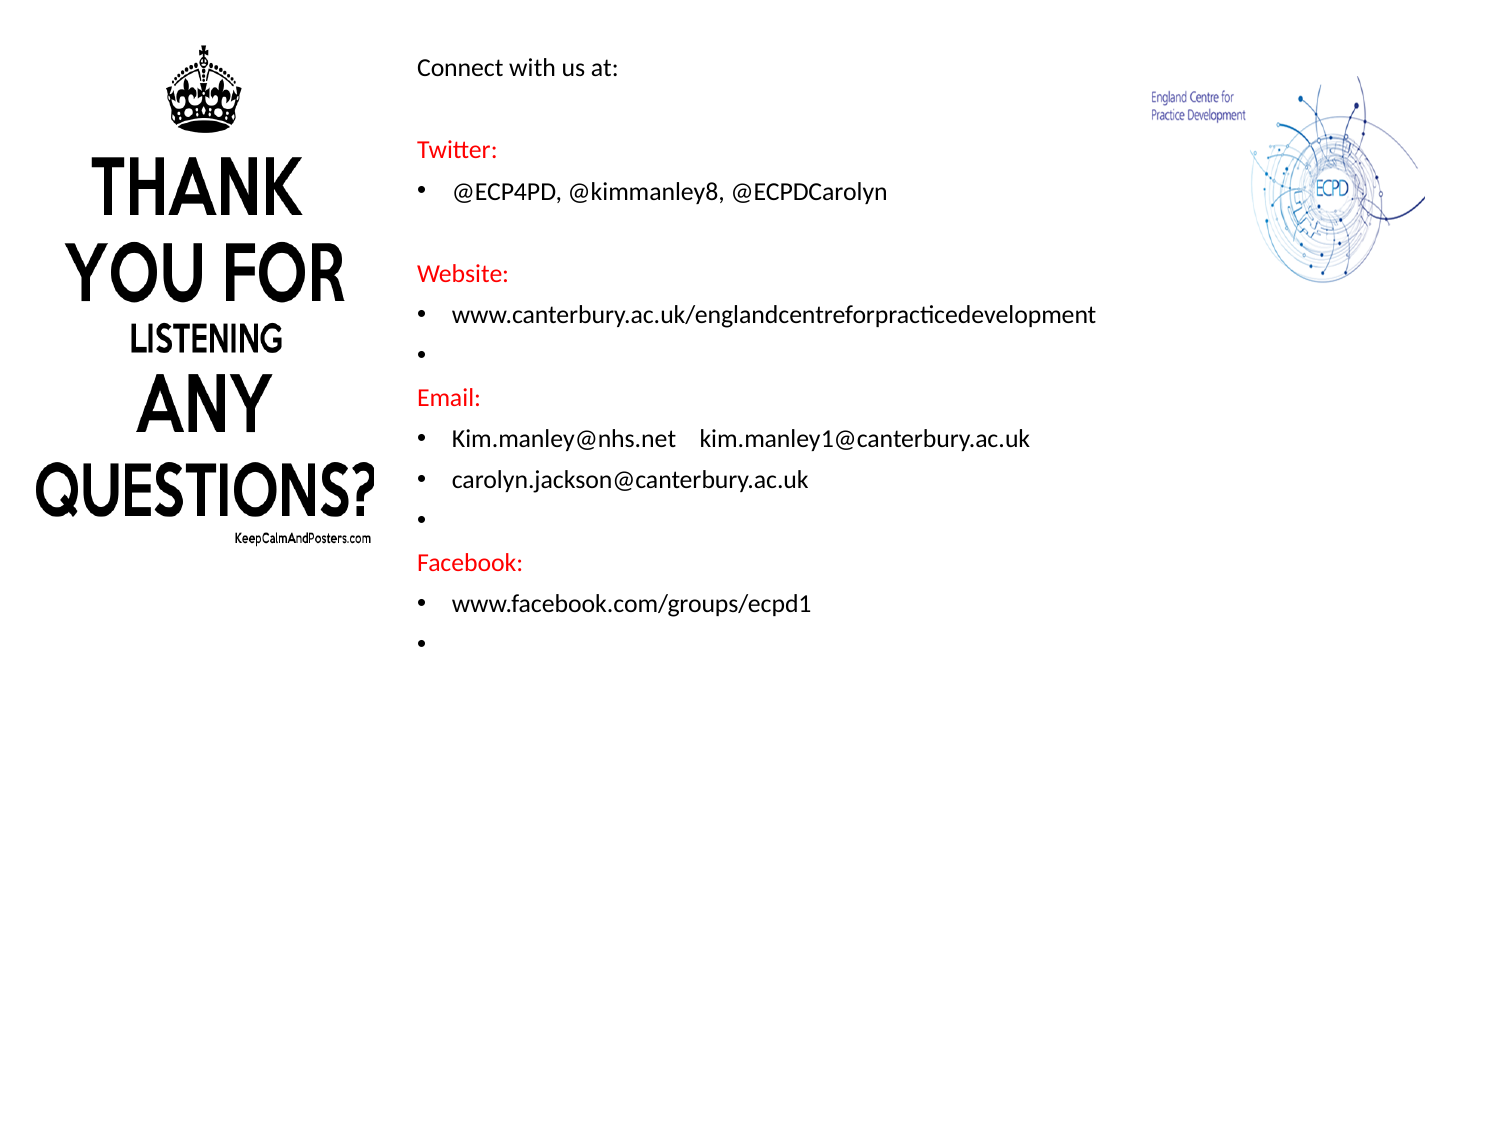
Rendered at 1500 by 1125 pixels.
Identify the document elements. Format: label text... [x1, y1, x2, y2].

list Connect with us at: Twitter: @ECP4PD, @kimmanley8, @ECPDCarolyn Website: www.canterbury.ac.uk/englandcentreforpracticedevelopment Email: Kim.manley@nhs.net kim.manley1@canterbury.ac.uk carolyn.jackson@canterbury.ac.uk Facebook: www.facebook.com/groups/ecpd1 [402, 42, 1499, 634]
picture [1140, 76, 1425, 290]
picture [33, 25, 374, 554]
